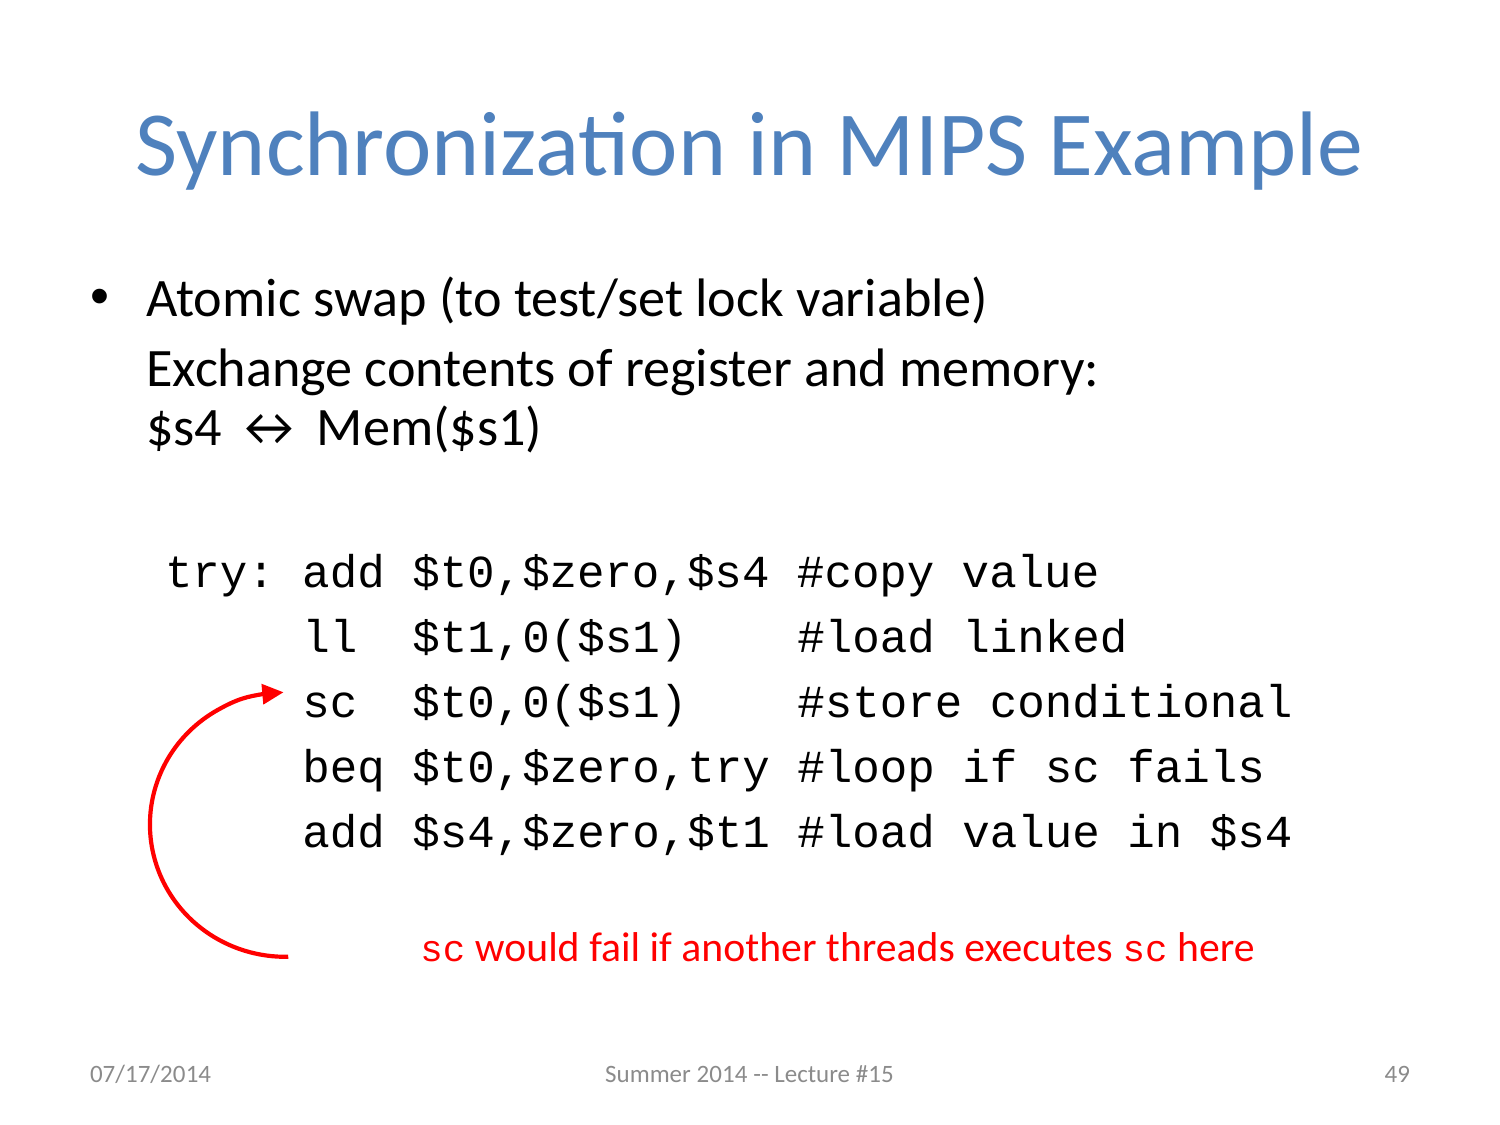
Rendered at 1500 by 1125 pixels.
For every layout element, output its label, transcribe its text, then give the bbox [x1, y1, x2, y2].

text_box sc would fail if another threads executes sc here [405, 911, 1270, 977]
title Synchronization in MIPS Example [75, 45, 1425, 233]
footer Summer 2014 -- Lecture #15 [512, 1042, 988, 1103]
slide_number 07/17/2014 [75, 1042, 425, 1103]
list Atomic swap (to test/set lock variable) Exchange contents of register and memory: $s4 ↔ Mem($s1) try: add $t0,$zero,$s4 #copy value ll $t1,0($s1) #load linked sc $t0,0($s1) #store conditional beq $t0,$zero,try #loop if sc fails add $s4,$zero,$t1 #load value in $s4 [75, 262, 1425, 1073]
slide_number <number> [1074, 1042, 1425, 1103]
